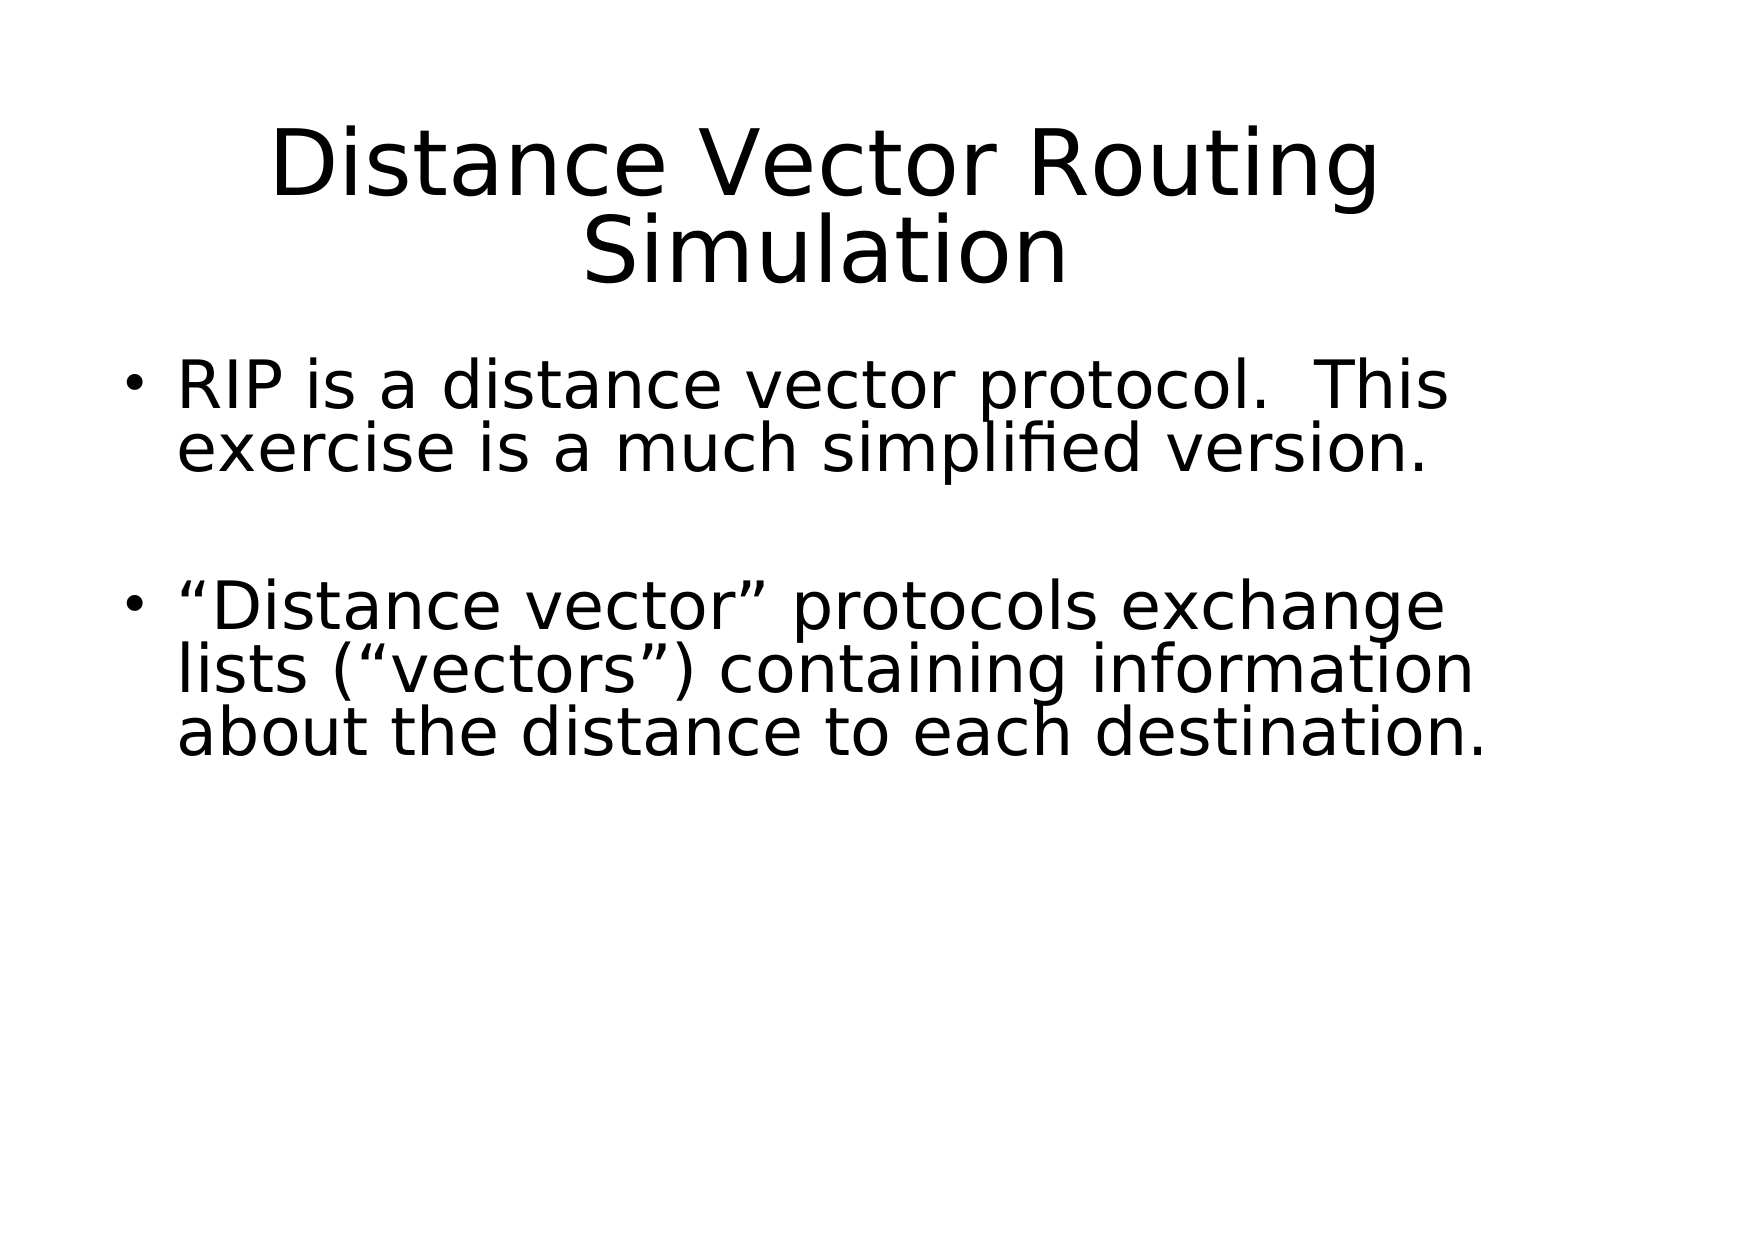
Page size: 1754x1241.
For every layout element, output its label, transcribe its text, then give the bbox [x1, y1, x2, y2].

list RIP is a distance vector protocol. This exercise is a much simplified version. “Distance vector” protocols exchange lists (“vectors”) containing information about the distance to each destination. [123, 357, 1529, 1102]
title Distance Vector Routing Simulation [123, 107, 1529, 319]
